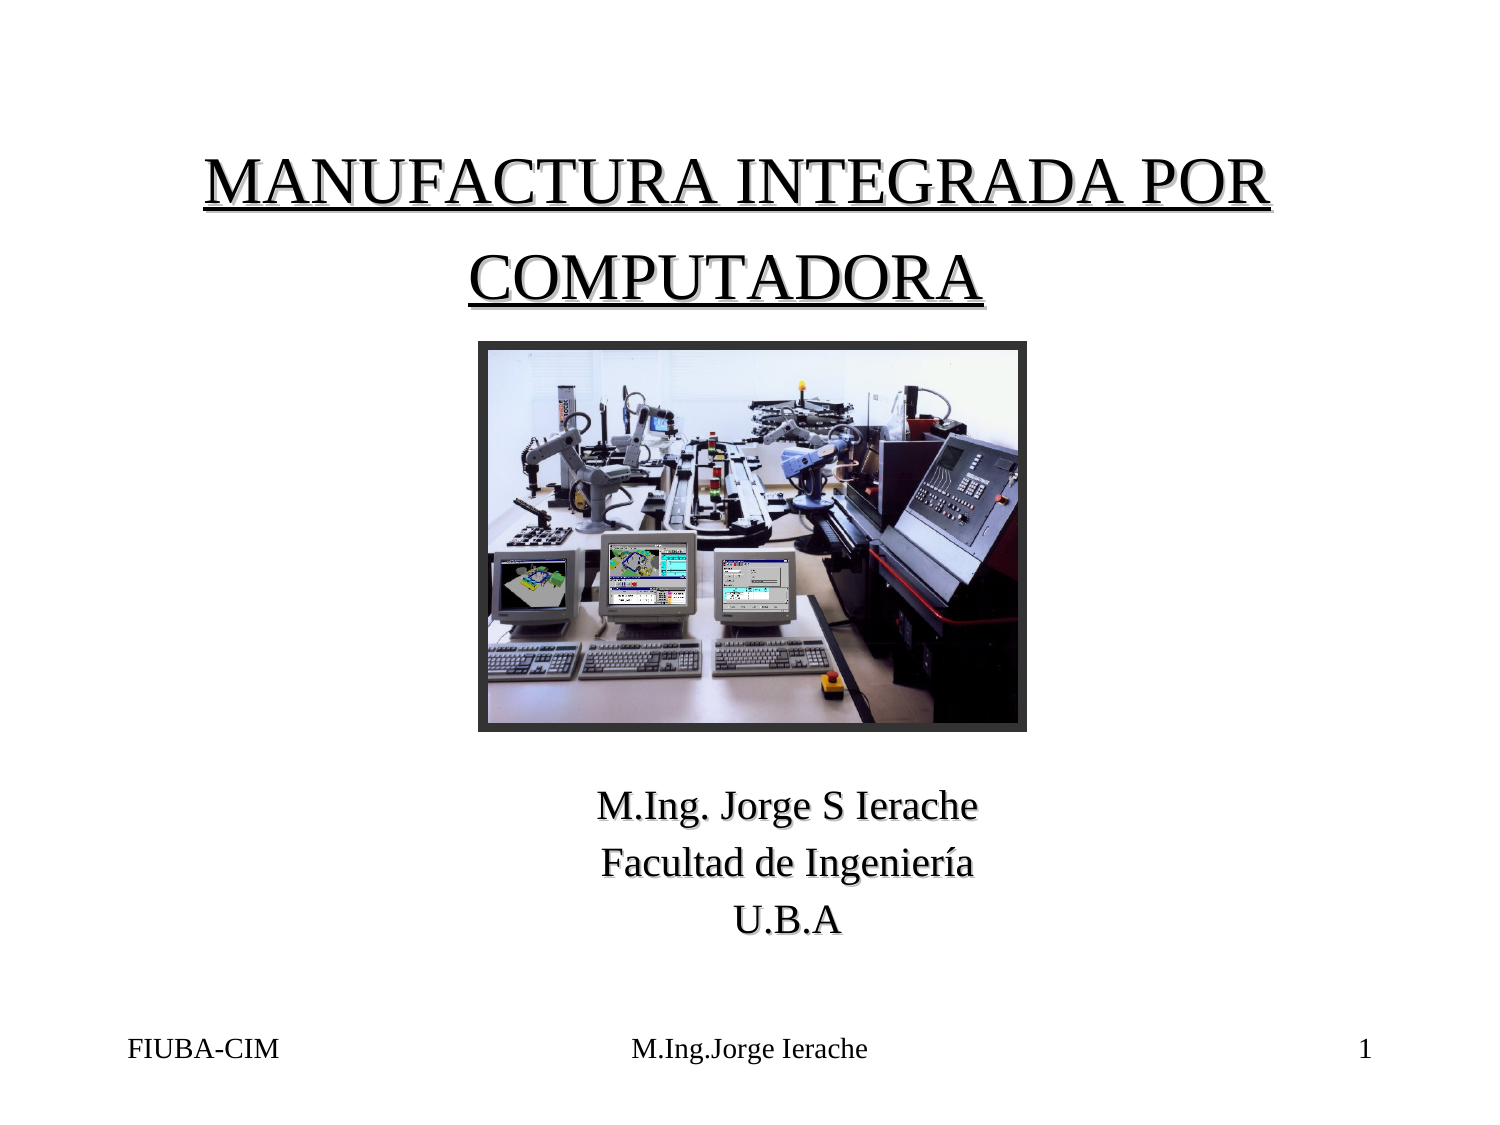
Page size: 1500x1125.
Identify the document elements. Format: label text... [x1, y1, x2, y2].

subtitle M.Ing. Jorge S Ierache Facultad de Ingeniería U.B.A [225, 774, 1276, 950]
title MANUFACTURA INTEGRADA POR COMPUTADORA [99, 75, 1375, 388]
picture [487, 350, 1018, 723]
